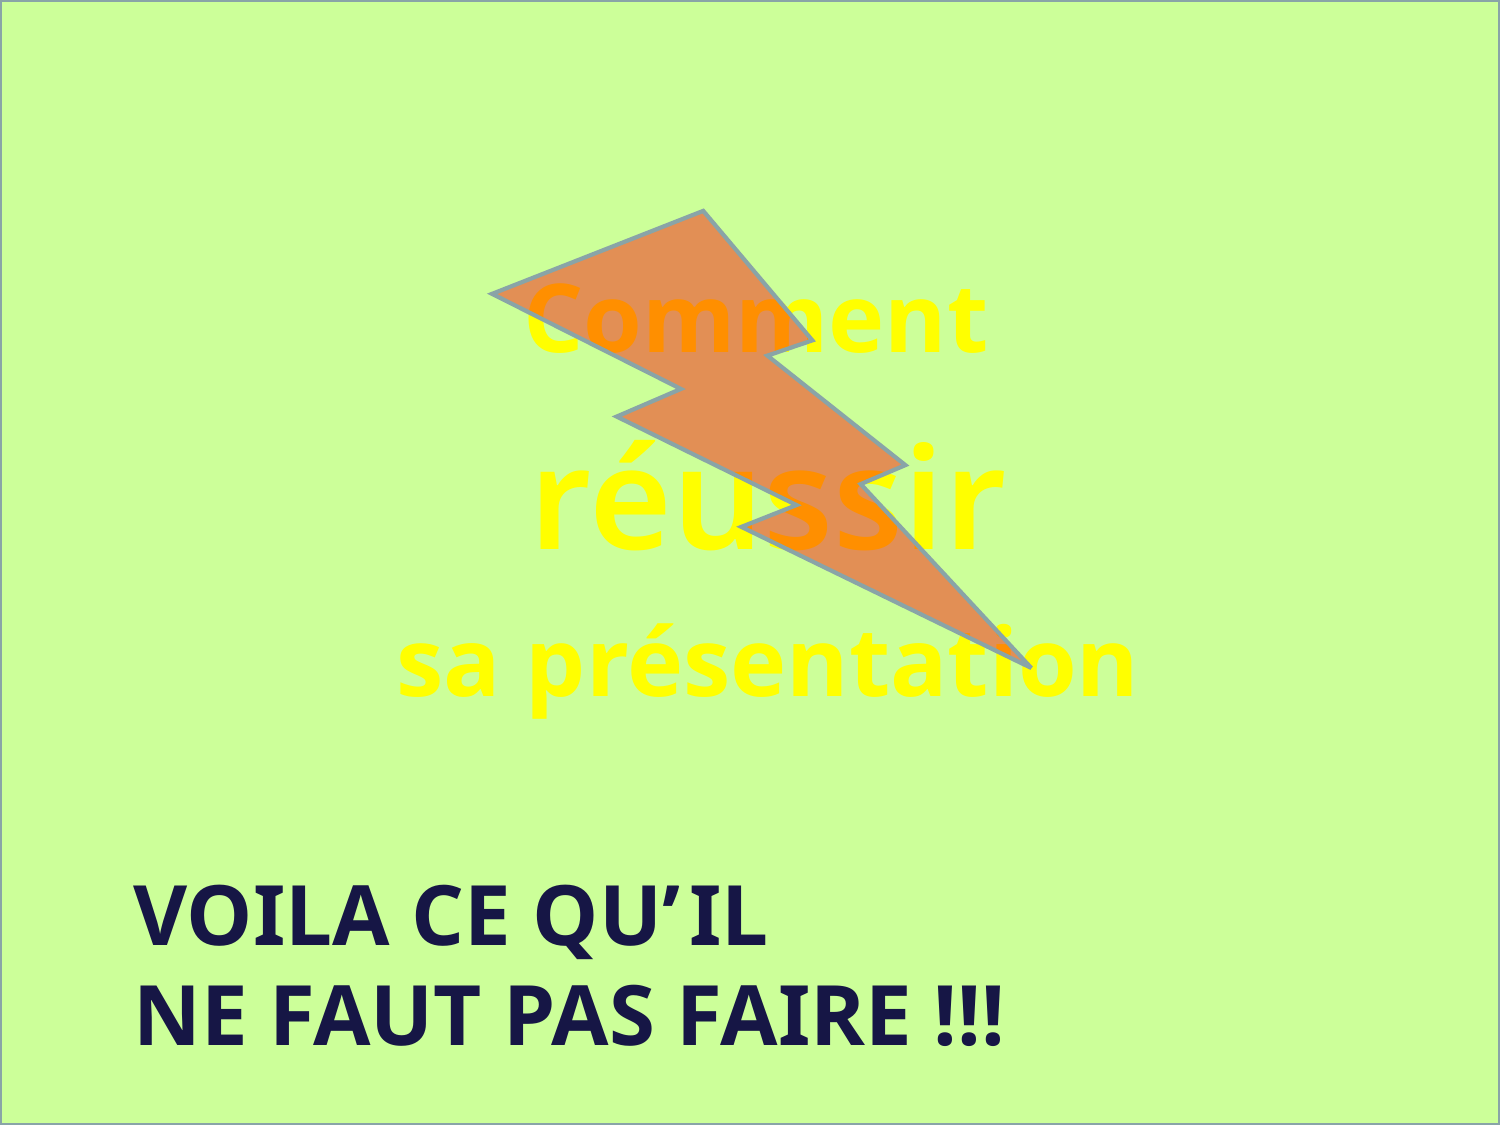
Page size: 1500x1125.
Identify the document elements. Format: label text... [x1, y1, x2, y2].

title VOILA CE QU’IL NE FAUT PAS FAIRE !!! [118, 854, 1394, 1079]
text_box [0, 0, 1500, 1125]
list Comment réussir sa présentation [118, 246, 1394, 723]
